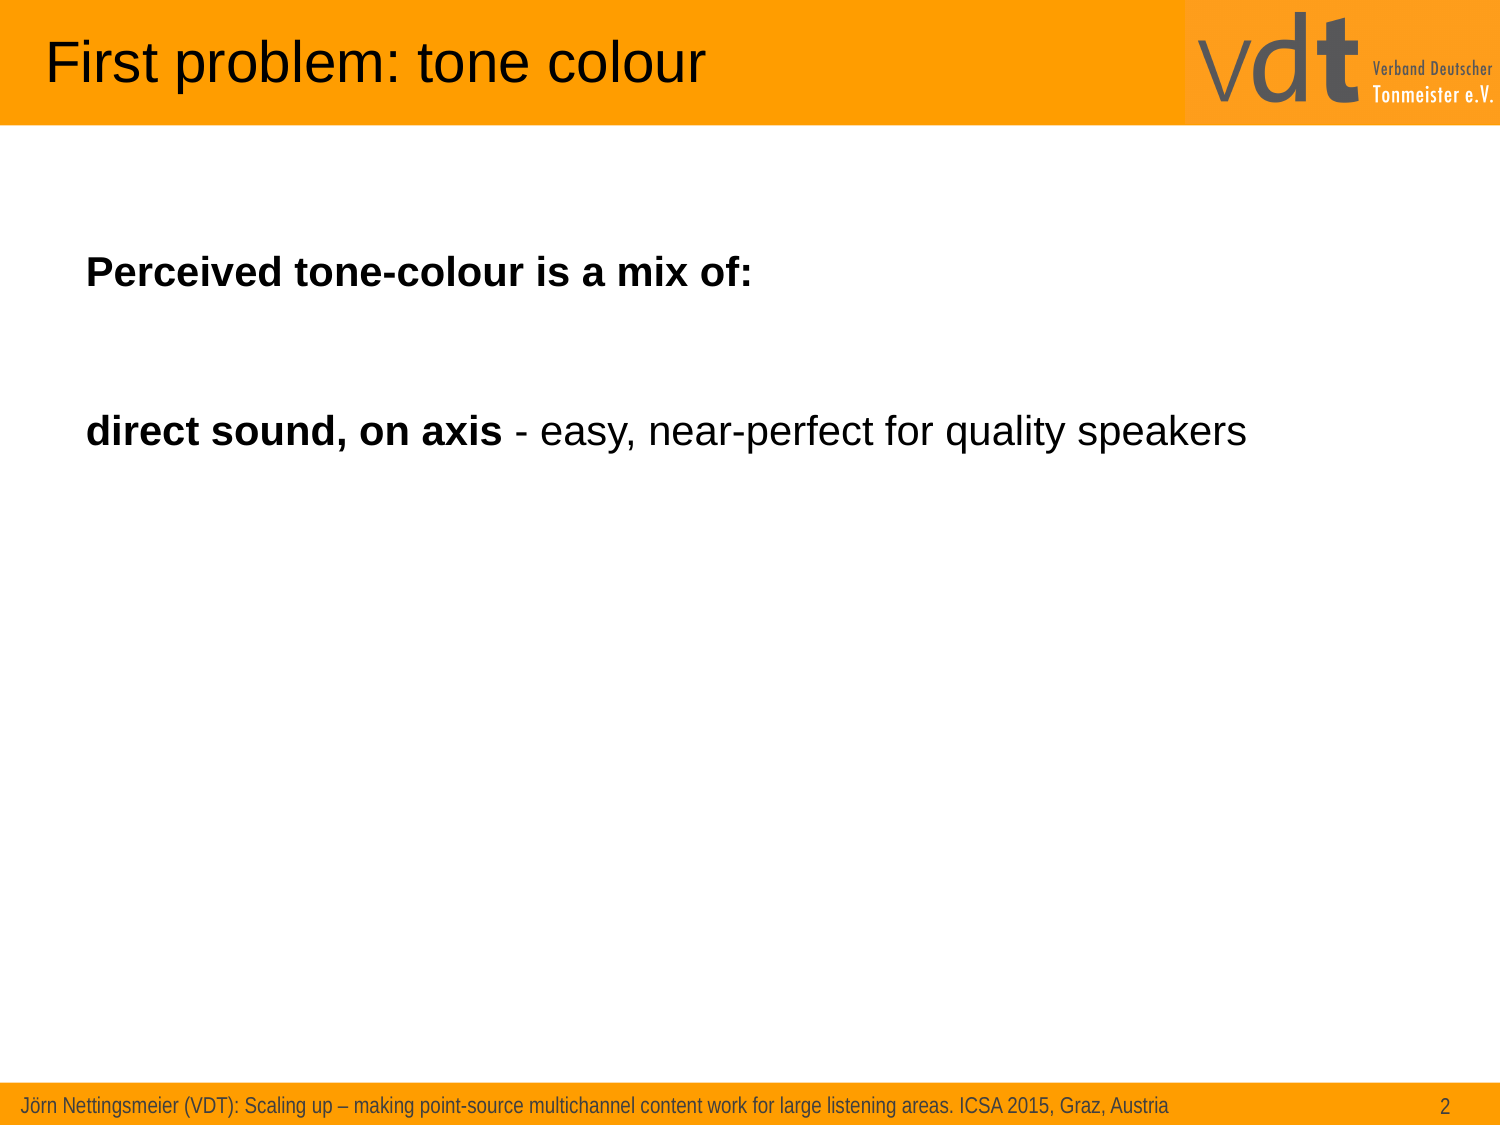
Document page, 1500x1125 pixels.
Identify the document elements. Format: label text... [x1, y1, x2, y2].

title First problem: tone colour [45, 0, 1171, 126]
subtitle [15, 164, 1486, 1066]
picture [1185, 0, 1500, 124]
